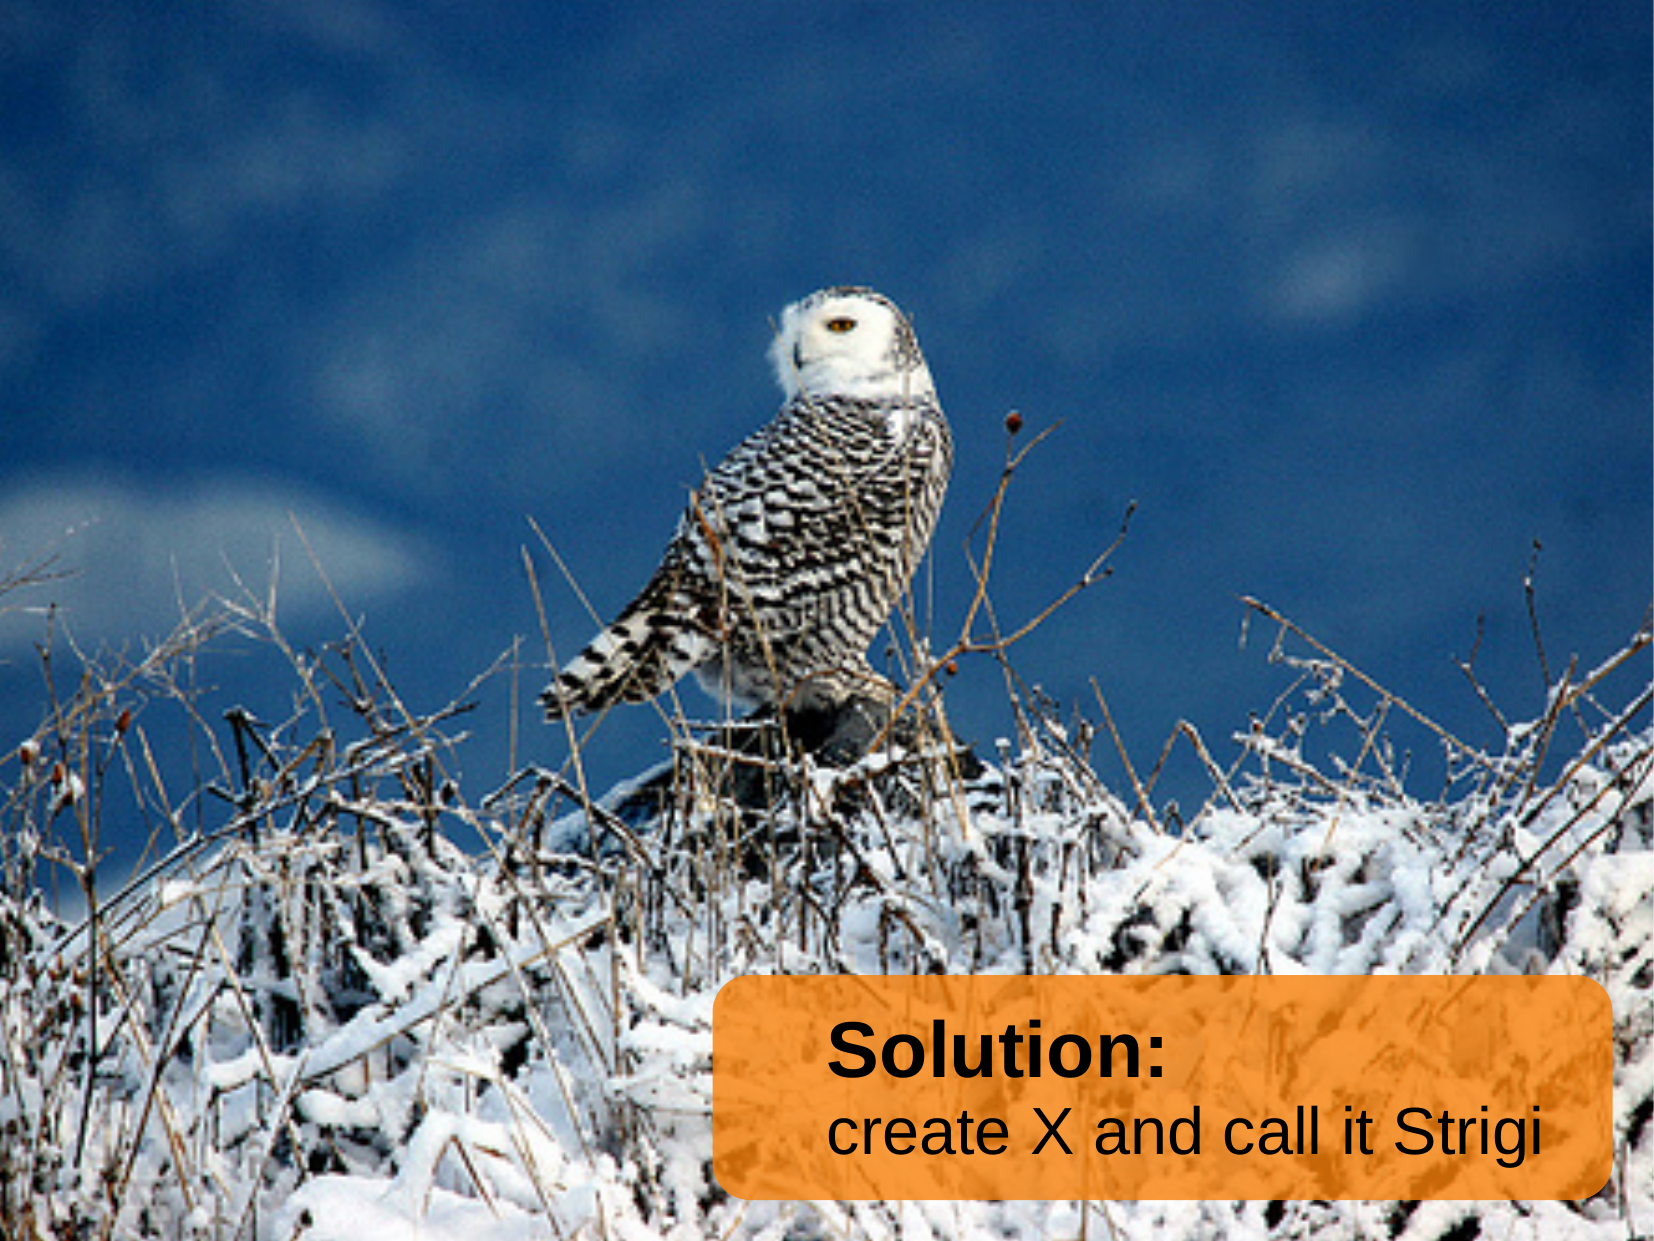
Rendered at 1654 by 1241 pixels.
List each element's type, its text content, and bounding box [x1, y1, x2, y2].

picture [0, 0, 1654, 1241]
text_box Solution: create X and call it Strigi [712, 975, 1613, 1201]
